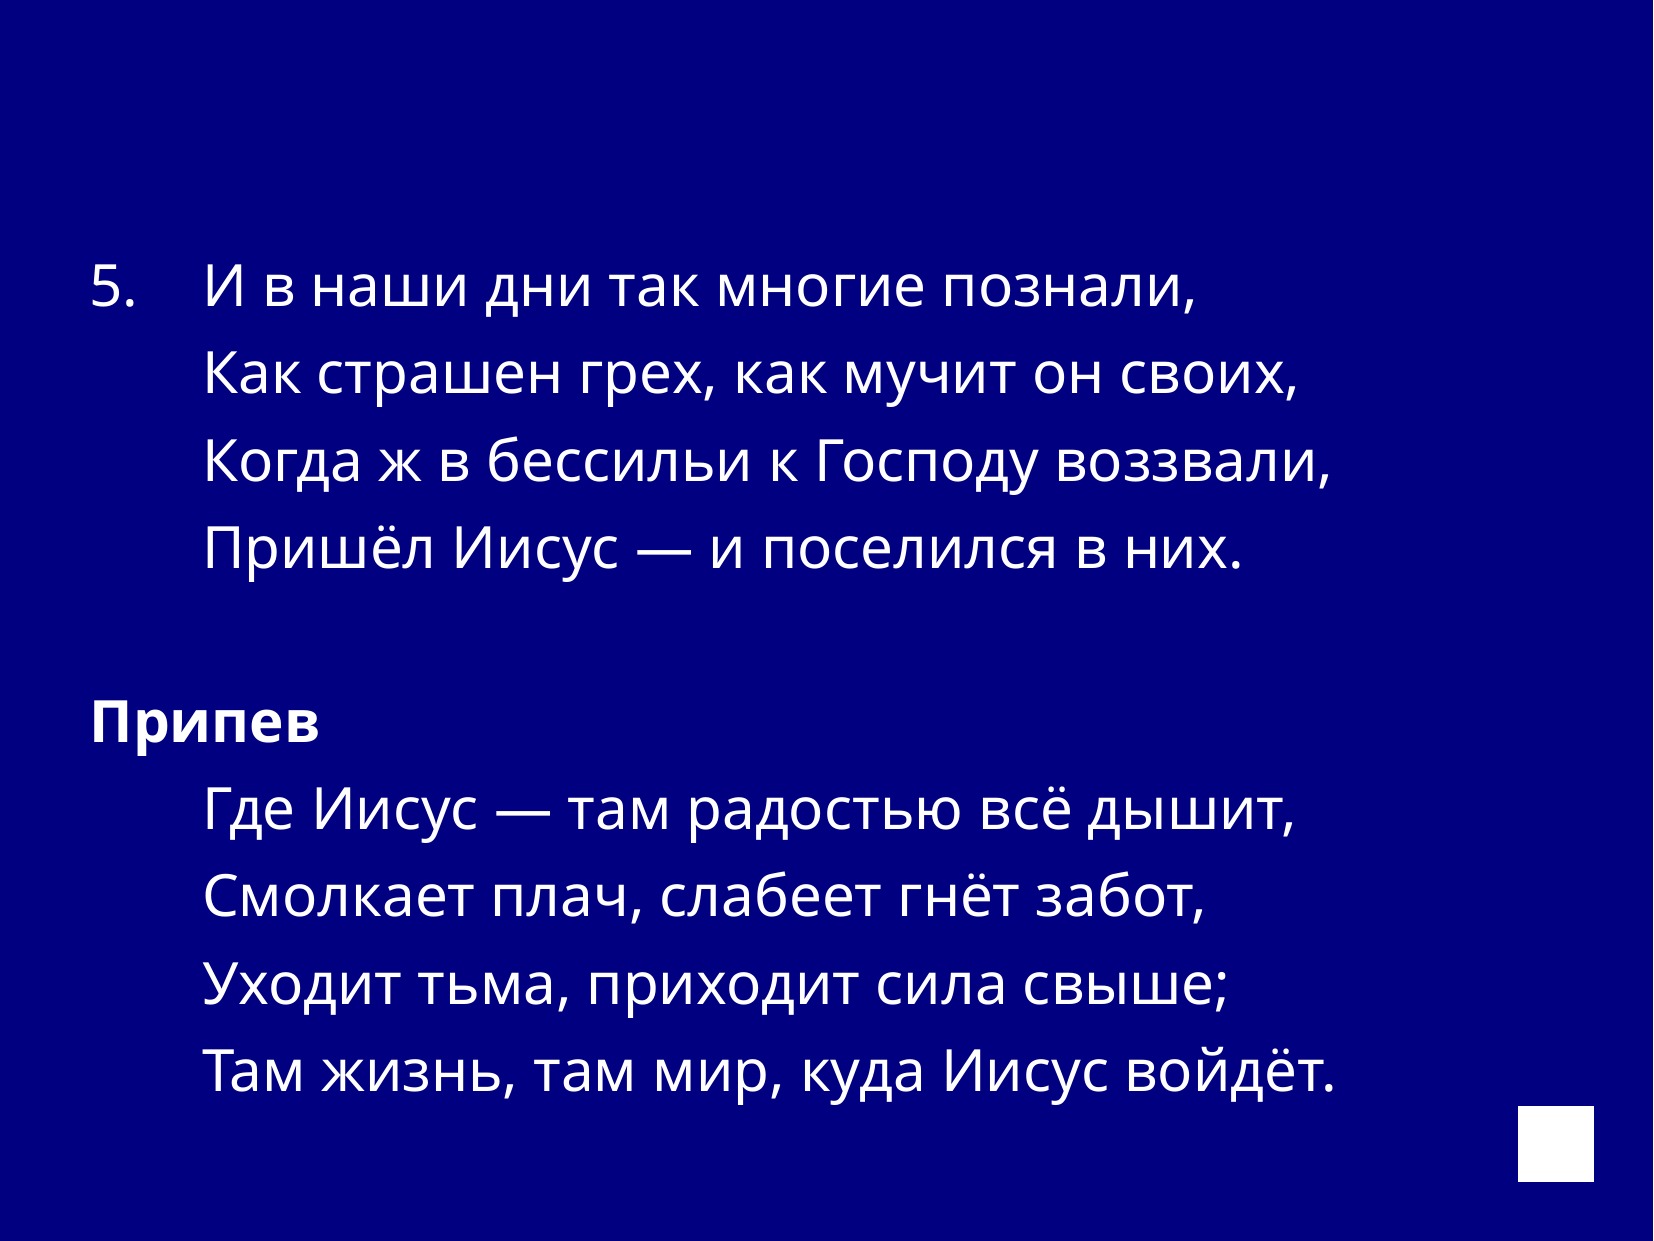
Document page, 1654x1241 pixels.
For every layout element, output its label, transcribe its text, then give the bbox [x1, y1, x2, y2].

text_box 5. И в наши дни так многие познали, Как страшен грех, как мучит он своих, Когда ж в бессильи к Господу воззвали, Пришёл Иисус — и поселился в них. Припев Где Иисус — там радостью всё дышит, Смолкает плач, слабеет гнёт забот, Уходит тьма, приходит сила свыше; Там жизнь, там мир, куда Иисус войдёт. [75, 150, 1576, 1163]
text_box [1518, 1106, 1594, 1182]
